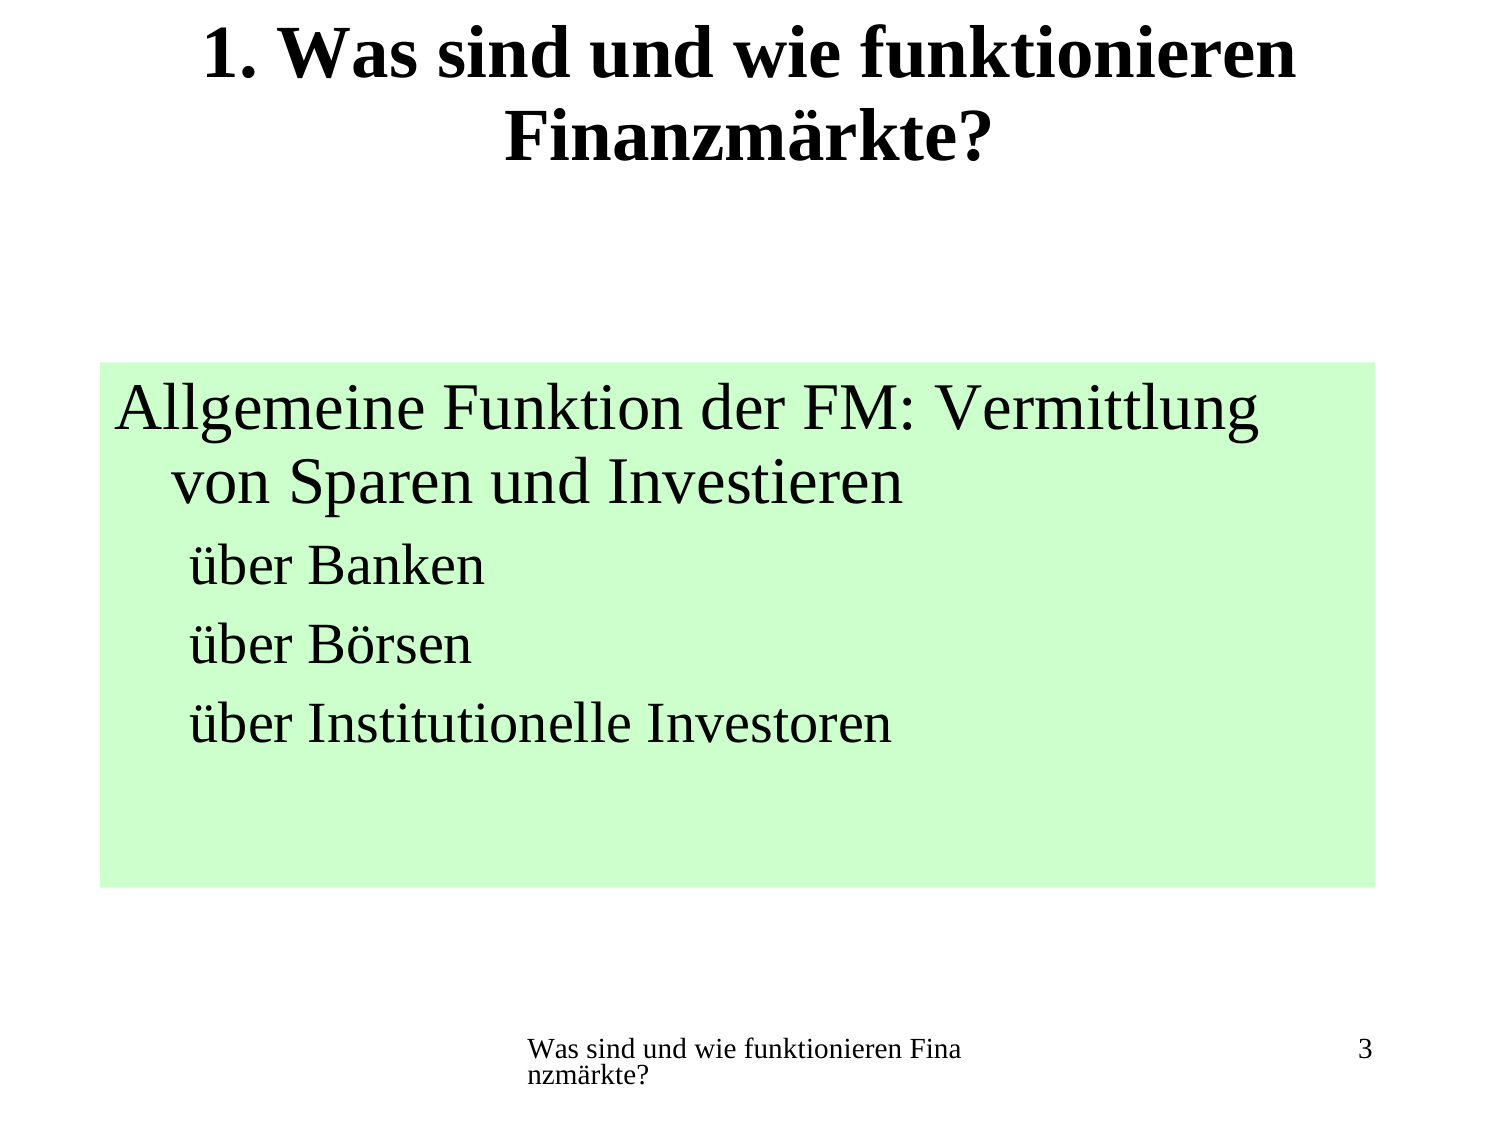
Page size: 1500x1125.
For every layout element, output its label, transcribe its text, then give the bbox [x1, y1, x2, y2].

title 1. Was sind und wie funktionieren Finanzmärkte? [112, 0, 1388, 188]
list Allgemeine Funktion der FM: Vermittlung von Sparen und Investieren über Banken über Börsen über Institutionelle Investoren [99, 362, 1375, 888]
